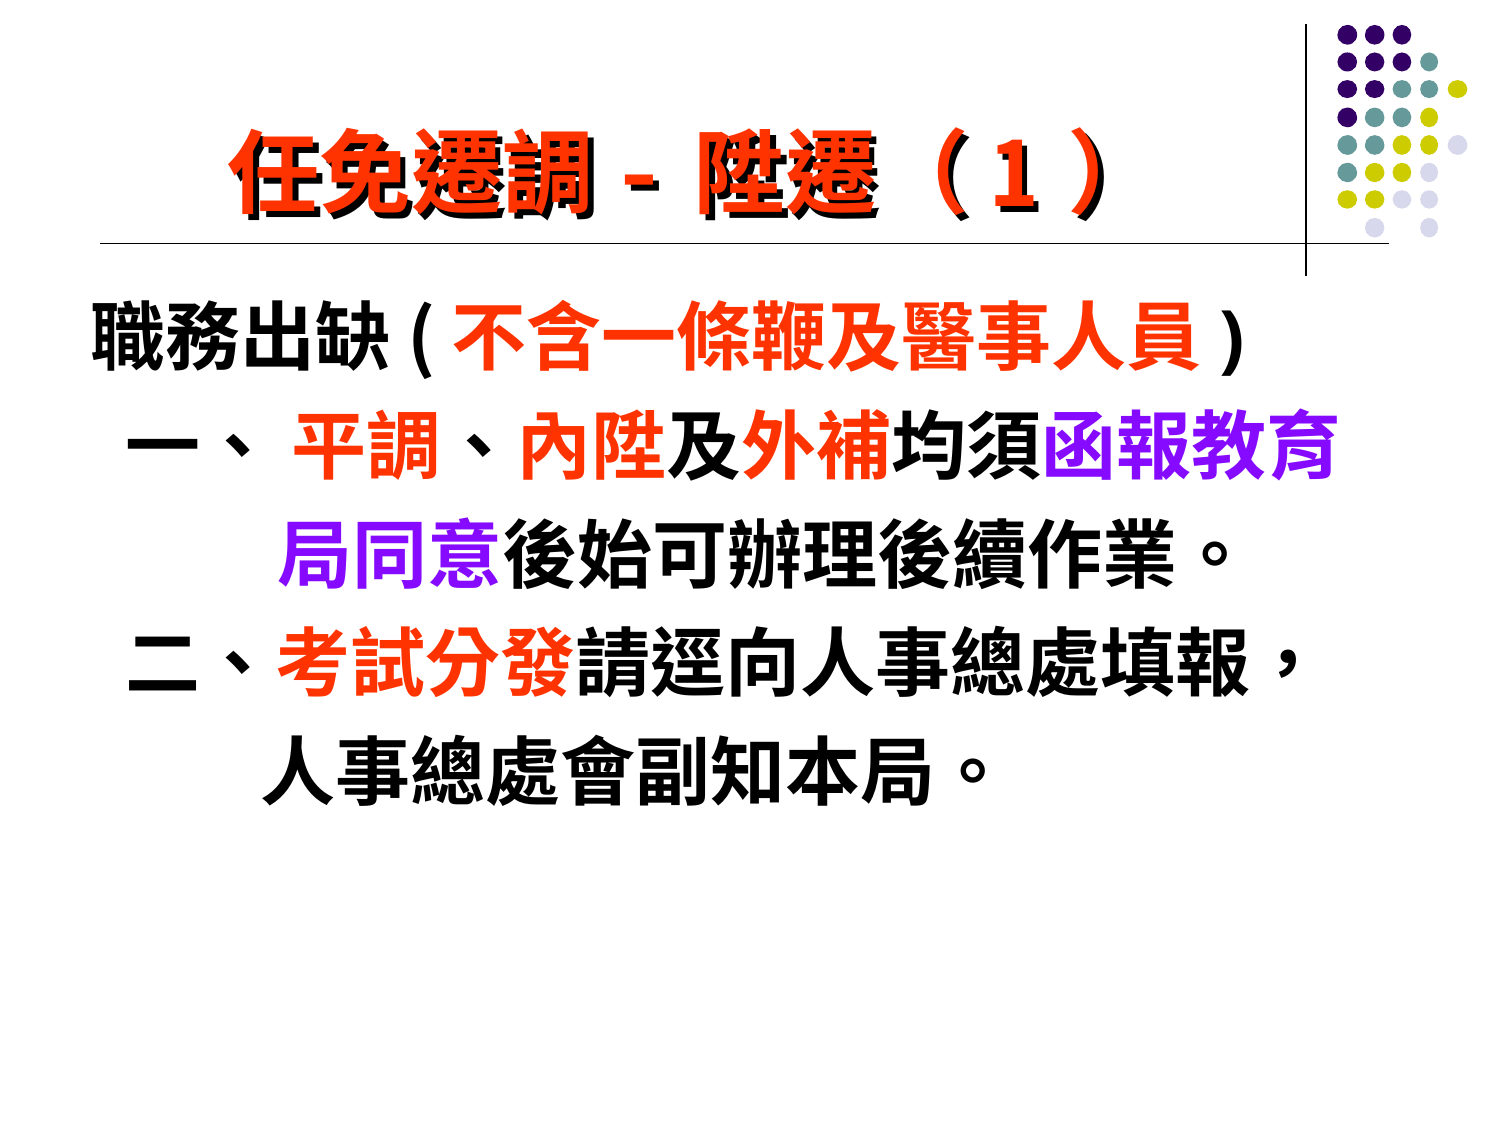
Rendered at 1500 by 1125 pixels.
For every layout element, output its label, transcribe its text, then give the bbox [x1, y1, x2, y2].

title 任免遷調-陞遷（1） [74, 20, 1313, 233]
list 職務出缺(不含一條鞭及醫事人員) 一、 平調、內陞及外補均須函報教育 局同意後始可辦理後續作業。 二、考試分發請逕向人事總處填報， 人事總處會副知本局。 [74, 282, 1365, 1006]
